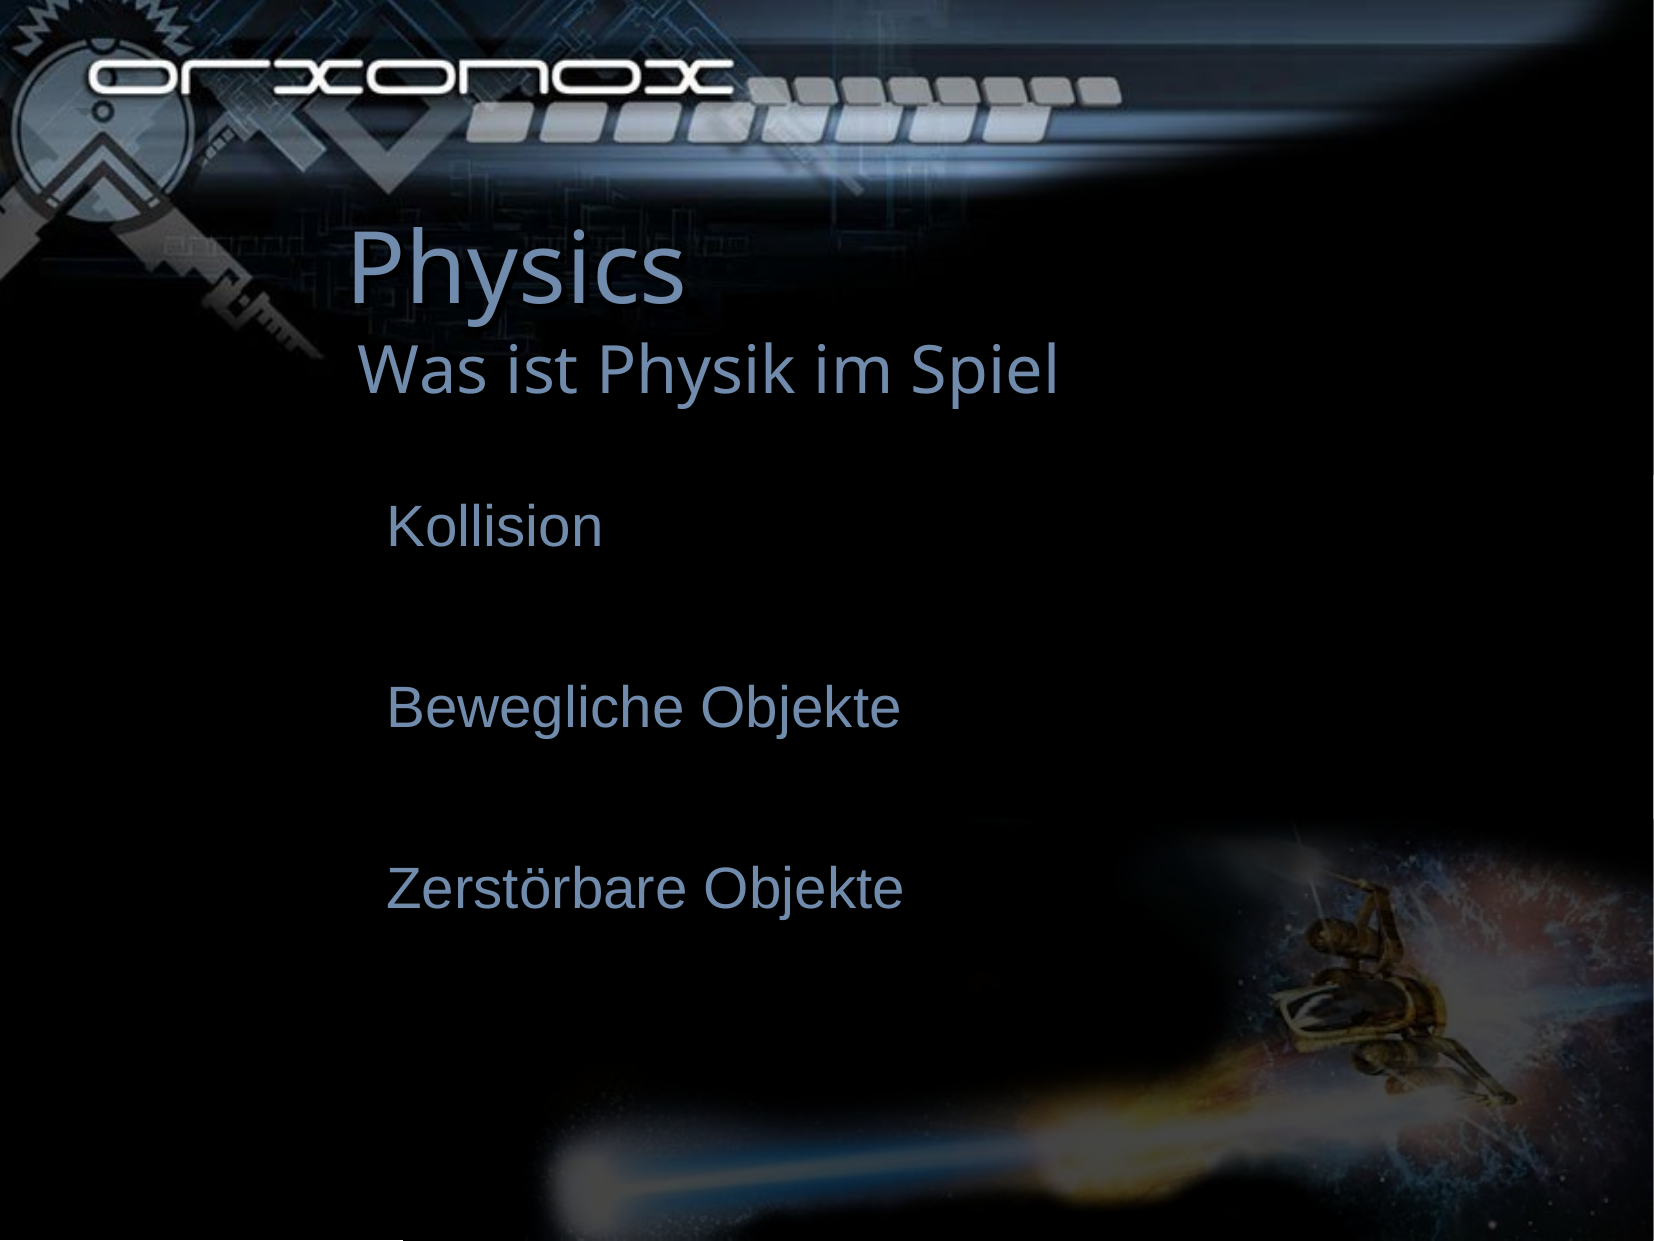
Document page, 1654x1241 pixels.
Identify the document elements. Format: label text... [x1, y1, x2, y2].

text_box Kollision Bewegliche Objekte Zerstörbare Objekte [336, 490, 1164, 929]
text_box Physics [330, 194, 1306, 250]
text_box Was ist Physik im Spiel [342, 318, 1595, 361]
picture [403, 819, 1654, 1241]
picture [0, 0, 1654, 475]
